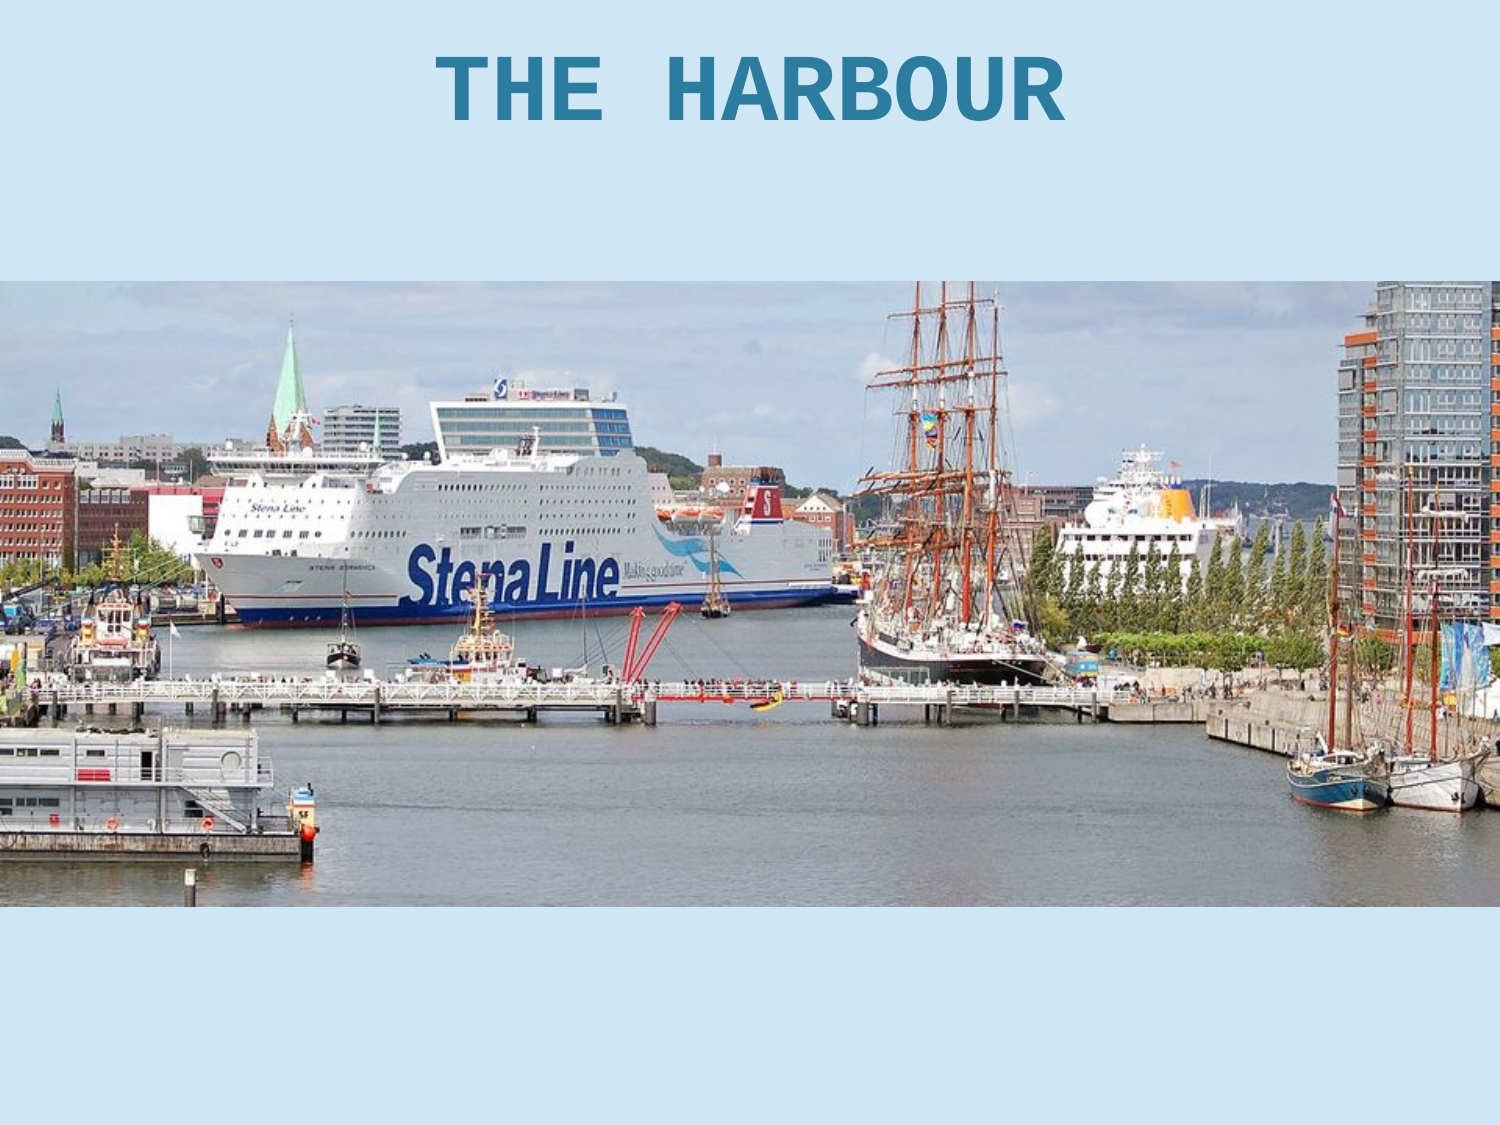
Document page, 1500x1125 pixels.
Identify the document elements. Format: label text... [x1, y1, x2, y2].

picture [0, 281, 1500, 907]
title THE HARBOUR [90, 17, 1410, 209]
